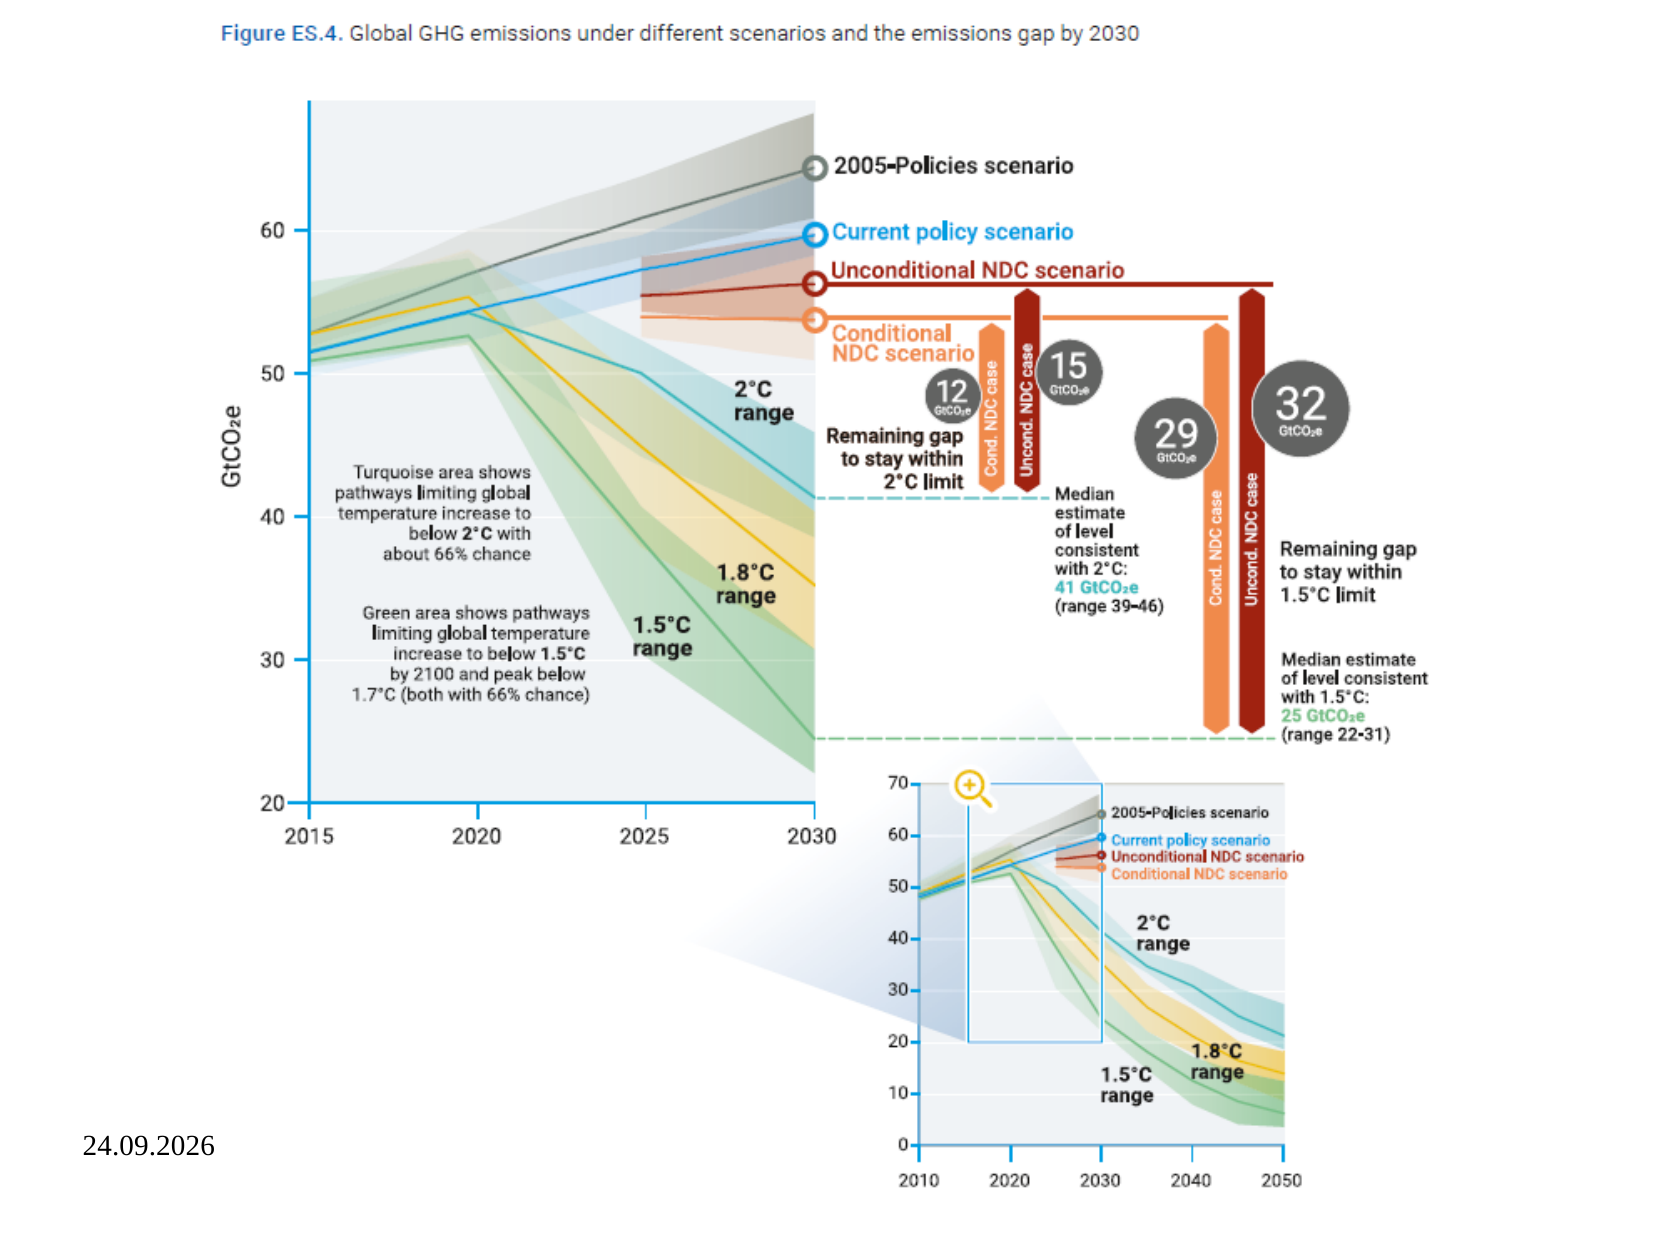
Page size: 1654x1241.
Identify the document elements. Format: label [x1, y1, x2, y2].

picture [216, 21, 1454, 1229]
